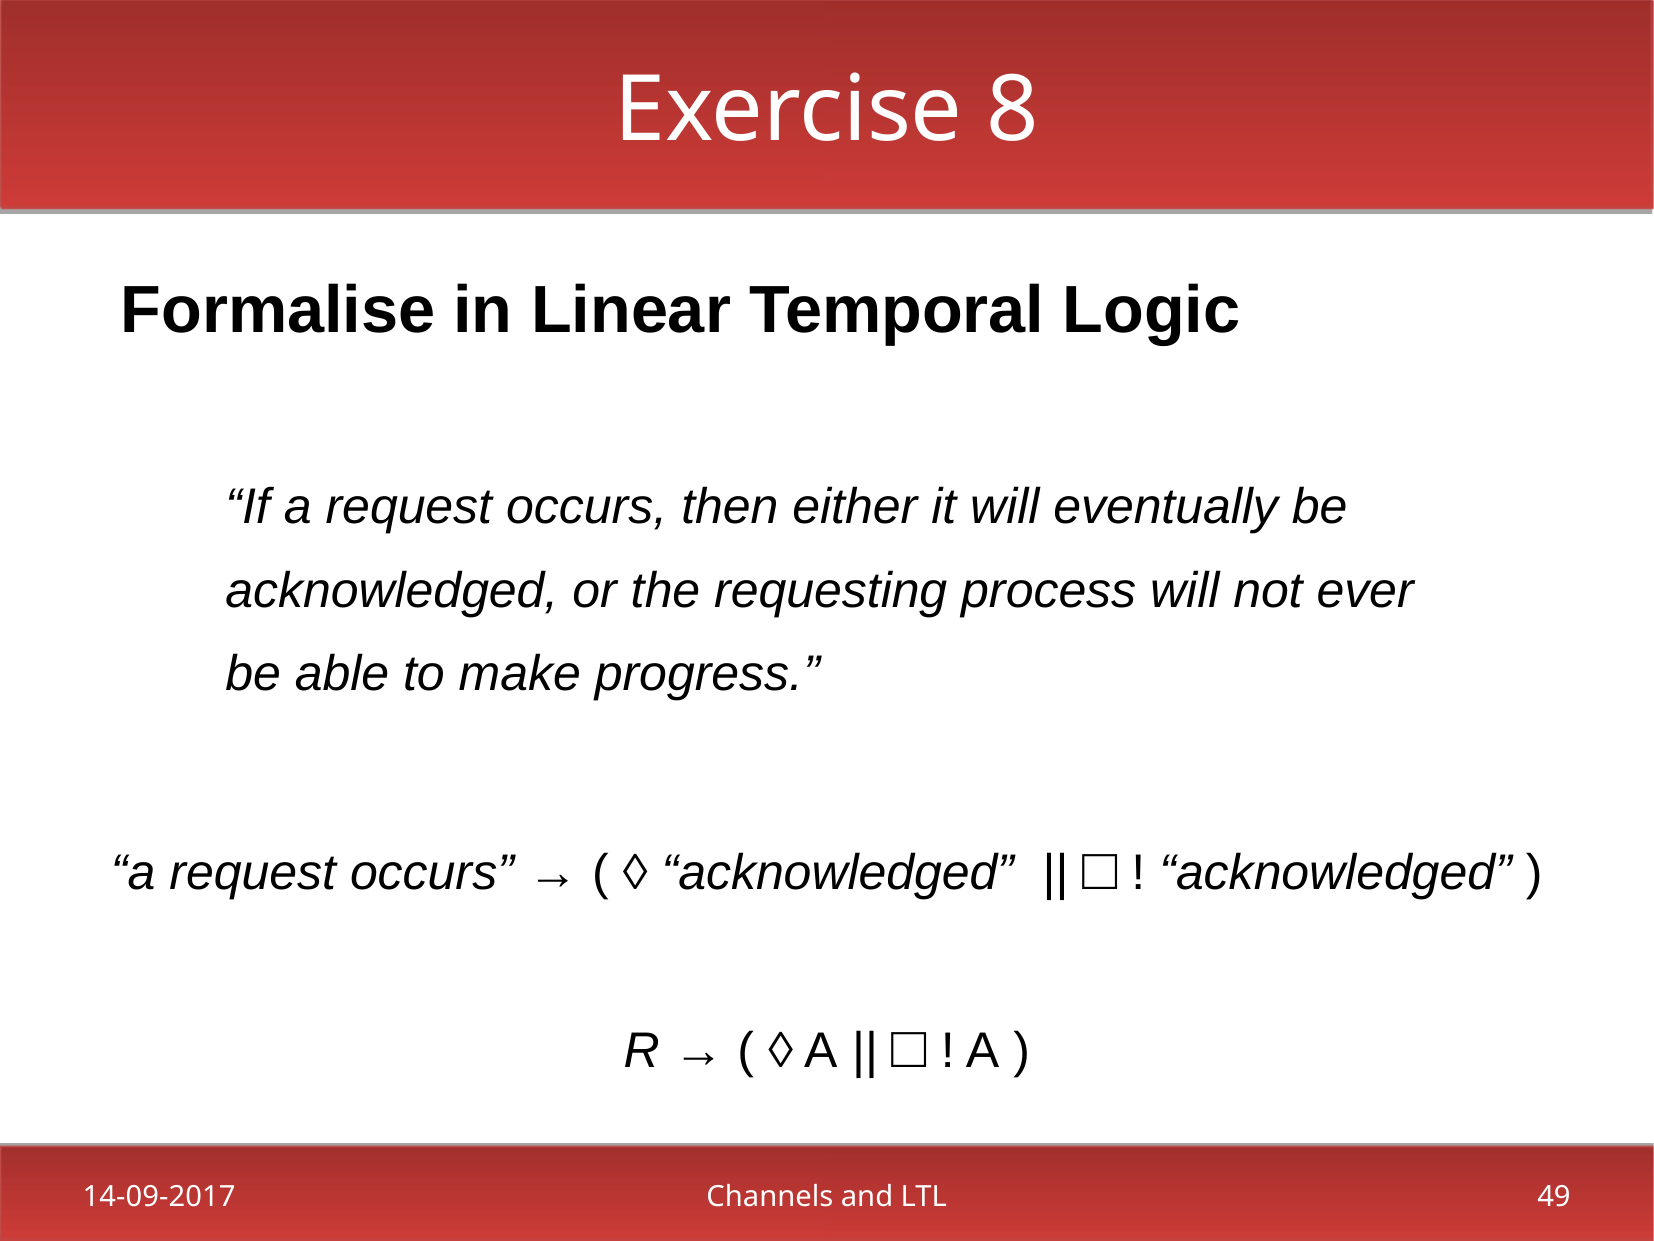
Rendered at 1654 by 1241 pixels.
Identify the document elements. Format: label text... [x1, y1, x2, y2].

text_box “a request occurs” → ( ◊ “acknowledged” || □ ! “acknowledged” ) [88, 797, 1565, 878]
text_box Formalise in Linear Temporal Logic [105, 264, 1259, 355]
text_box R → ( ◊ A || □ ! A ) [590, 974, 1063, 1055]
text_box “If a request occurs, then either it will eventually be acknowledged, or the requesting process will not ever be able to make progress.” [210, 442, 1444, 681]
title Exercise 8 [59, 31, 1595, 178]
picture [0, 1143, 1654, 1241]
picture [0, 0, 1654, 214]
